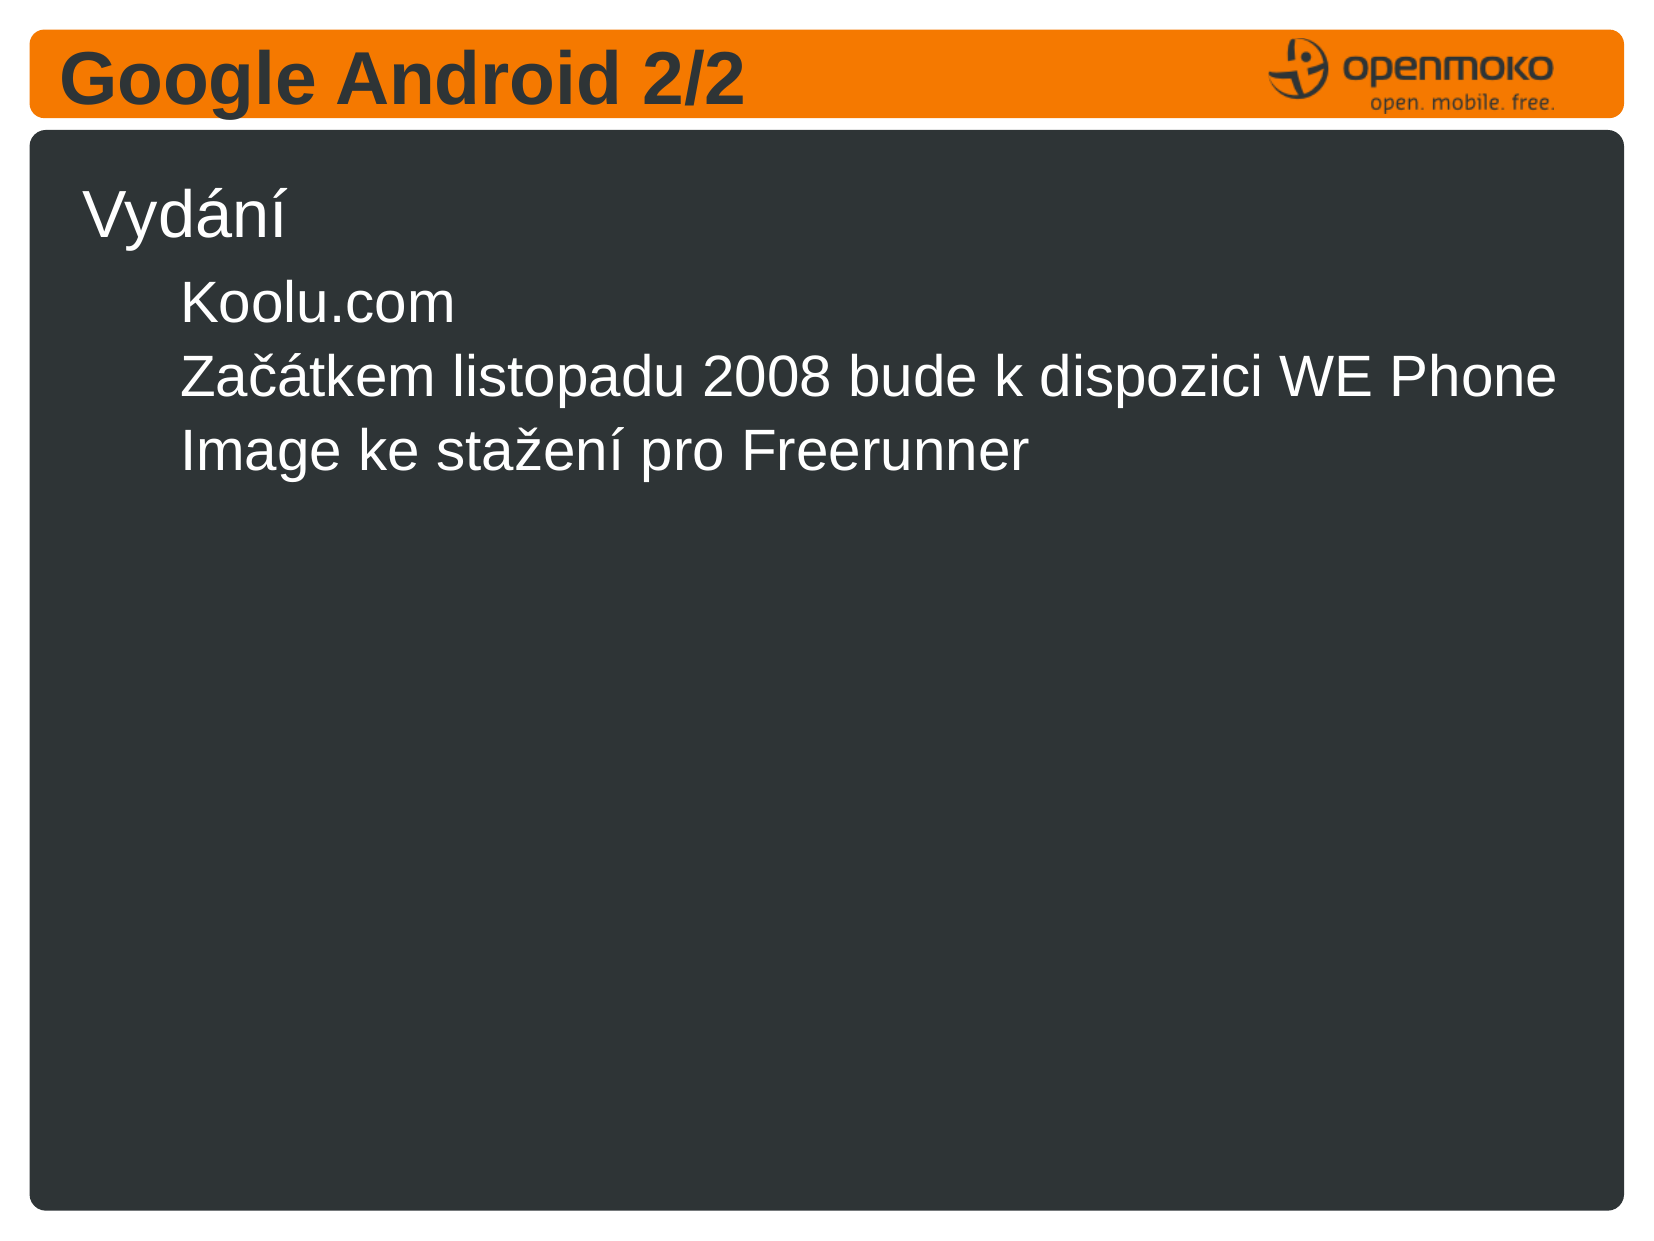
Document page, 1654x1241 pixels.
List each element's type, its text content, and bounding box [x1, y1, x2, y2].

title Google Android 2/2 [59, 29, 1361, 128]
list Vydání Koolu.com Začátkem listopadu 2008 bude k dispozici WE Phone Image ke stažení pro Freerunner [82, 177, 1571, 1182]
picture [1361, 38, 1554, 114]
